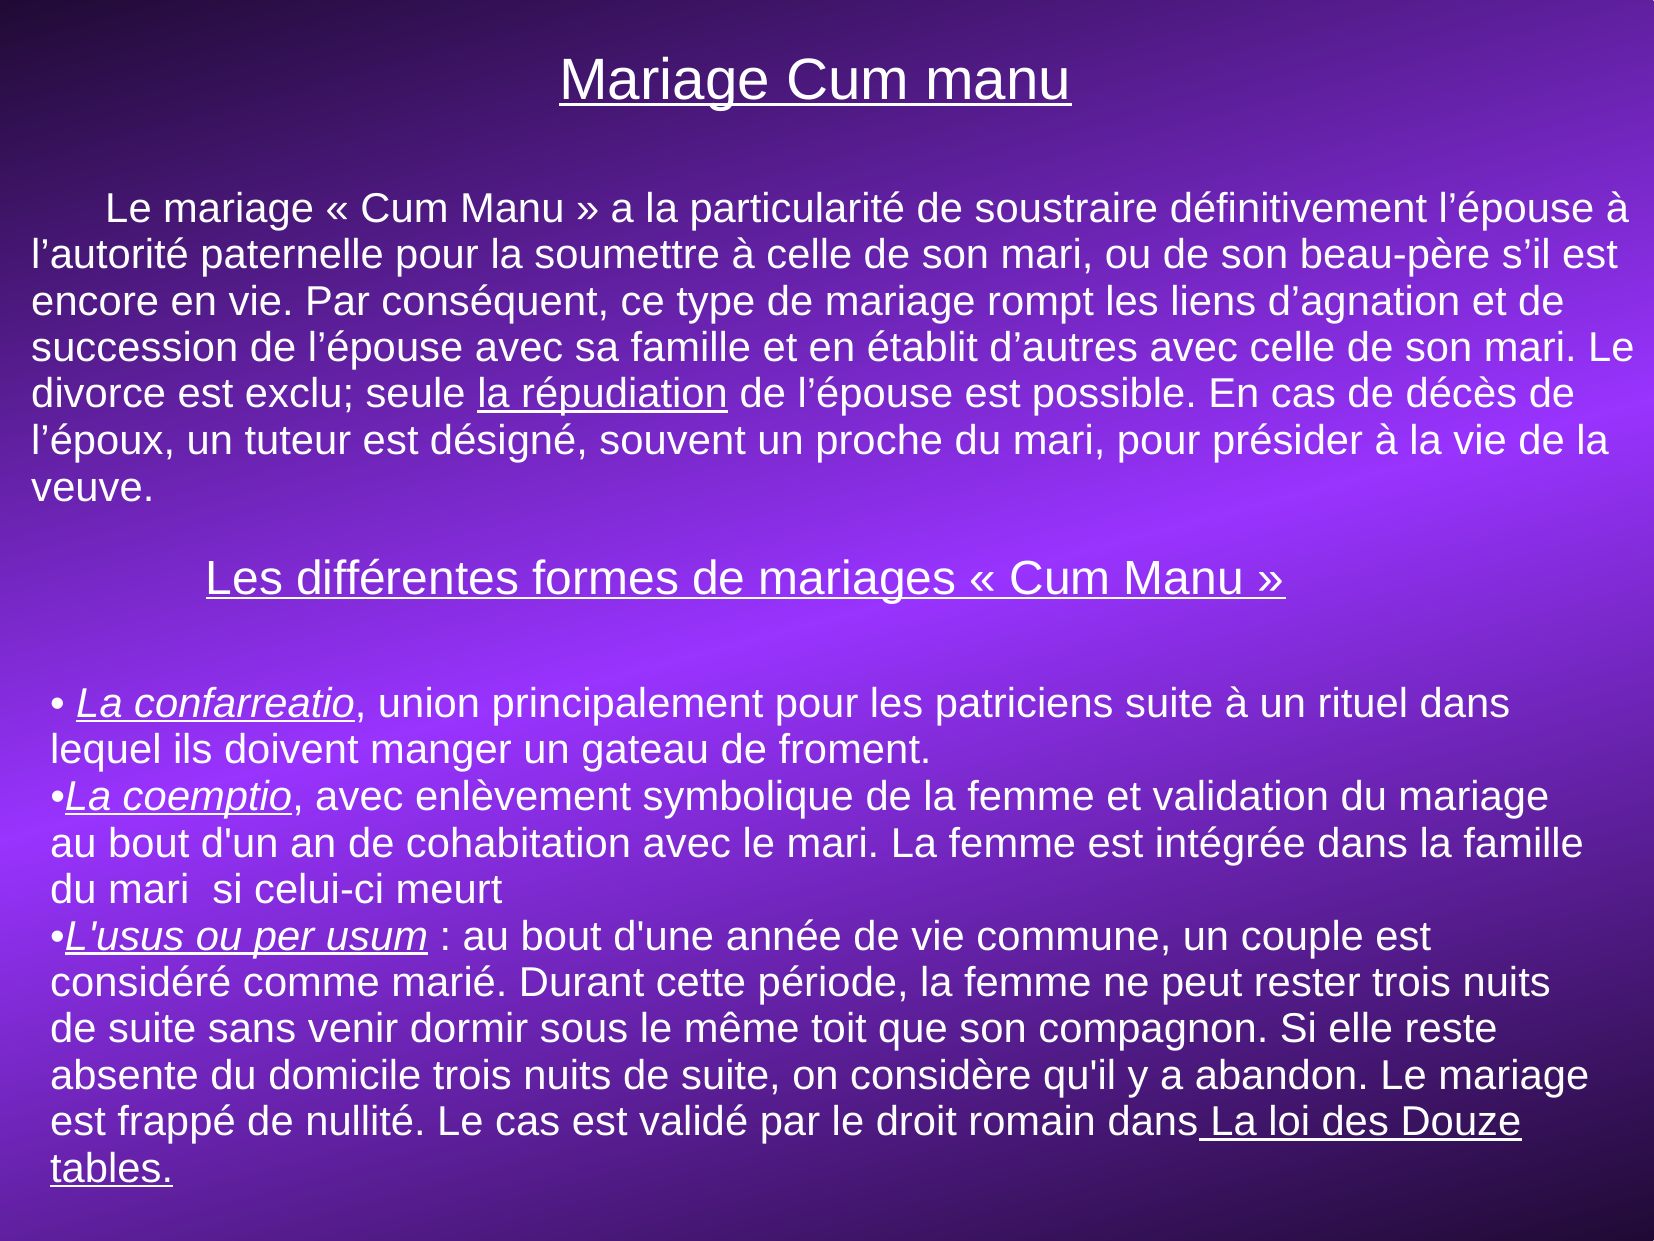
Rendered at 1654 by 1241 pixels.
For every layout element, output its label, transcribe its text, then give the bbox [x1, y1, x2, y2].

text_box Les différentes formes de mariages « Cum Manu » [165, 543, 1453, 612]
text_box Mariage Cum manu [401, 47, 1100, 113]
text_box • La confarreatio, union principalement pour les patriciens suite à un rituel dans lequel ils doivent manger un gateau de froment. •La coemptio, avec enlèvement symbolique de la femme et validation du mariage au bout d'un an de cohabitation avec le mari. La femme est intégrée dans la famille du mari si celui-ci meurt •L'usus ou per usum : au bout d'une année de vie commune, un couple est considéré comme marié. Durant cette période, la femme ne peut rester trois nuits de suite sans venir dormir sous le même toit que son compagnon. Si elle reste absente du domicile trois nuits de suite, on considère qu'il y a abandon. Le mariage est frappé de nullité. Le cas est validé par le droit romain dans La loi des Douze tables. [35, 625, 1607, 1203]
text_box Le mariage « Cum Manu » a la particularité de soustraire définitivement l’épouse à l’autorité paternelle pour la soumettre à celle de son mari, ou de son beau-père s’il est encore en vie. Par conséquent, ce type de mariage rompt les liens d’agnation et de succession de l’épouse avec sa famille et en établit d’autres avec celle de son mari. Le divorce est exclu; seule la répudiation de l’épouse est possible. En cas de décès de l’époux, un tuteur est désigné, souvent un proche du mari, pour présider à la vie de la veuve. [16, 176, 1654, 520]
